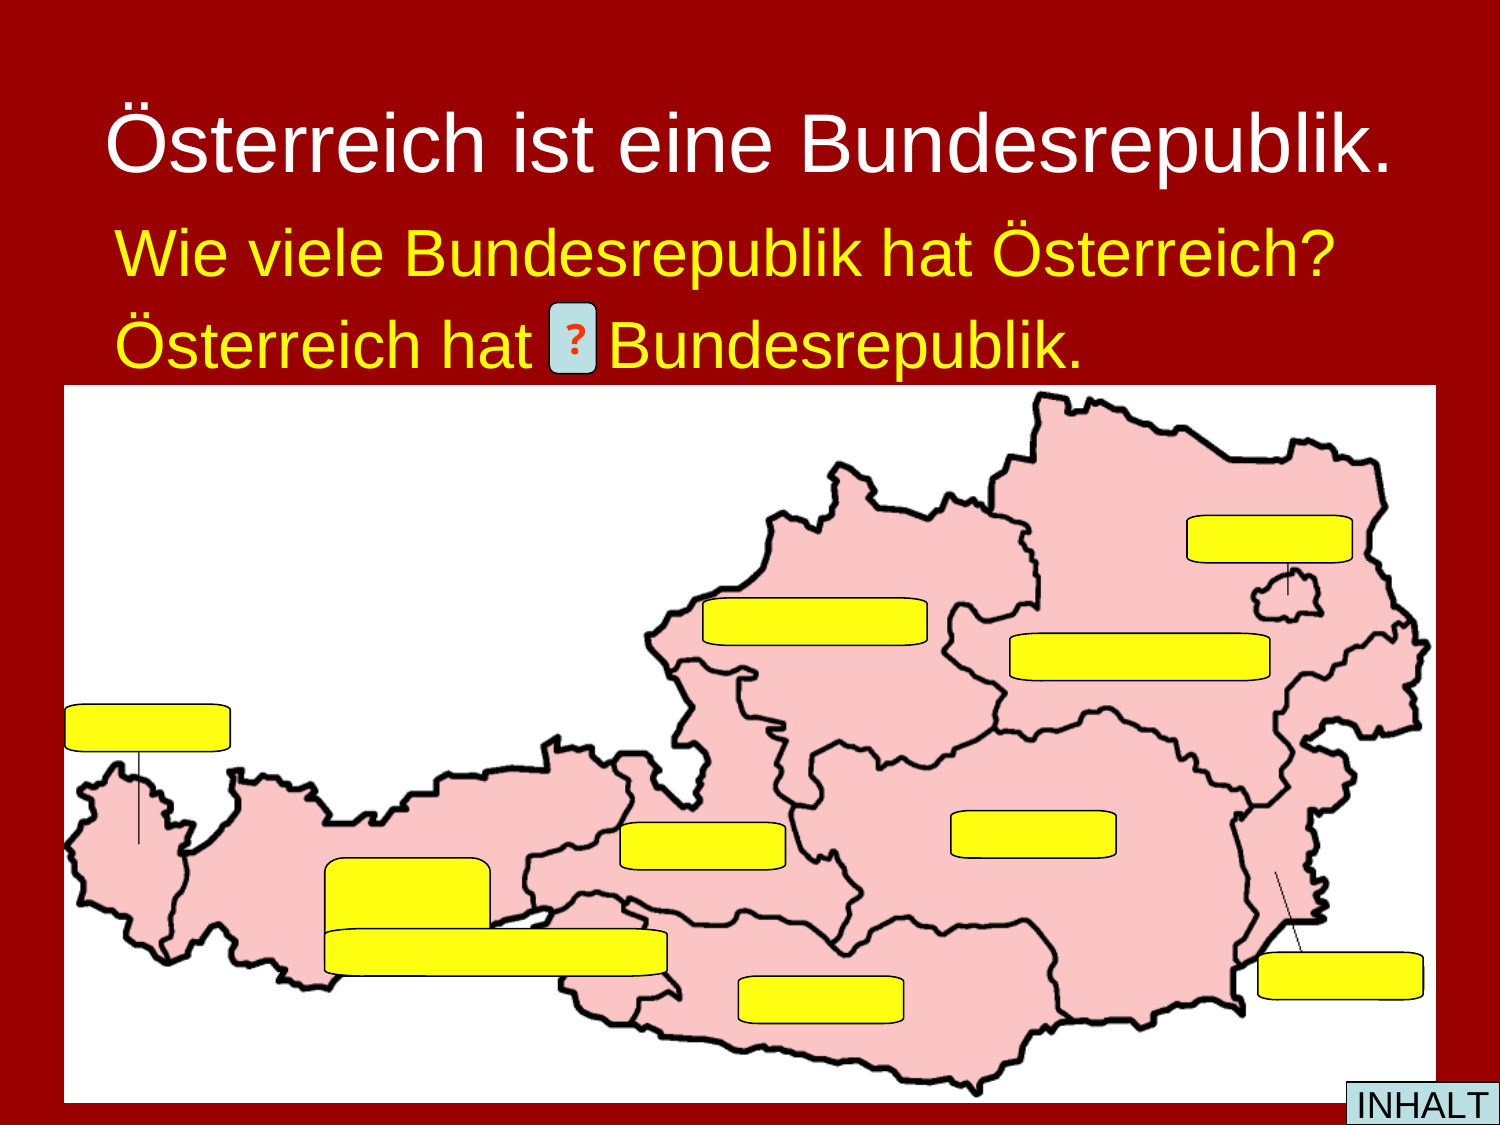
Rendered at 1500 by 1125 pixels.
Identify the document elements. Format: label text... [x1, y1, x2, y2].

title Österreich ist eine Bundesrepublik. [75, 45, 1426, 233]
text_box [1257, 952, 1424, 1000]
text_box ? [549, 302, 597, 374]
text_box [64, 704, 231, 752]
text_box [738, 976, 904, 1024]
text_box [1009, 633, 1270, 681]
list Wie viele Bundesrepublik hat Österreich? Österreich hat 9 Bundesrepublik. [100, 208, 1451, 1082]
text_box [702, 597, 928, 646]
text_box [620, 822, 786, 870]
text_box [324, 857, 668, 977]
picture [64, 385, 1436, 1103]
text_box [950, 810, 1117, 859]
text_box [1187, 515, 1353, 563]
text_box INHALT [1346, 1082, 1500, 1125]
